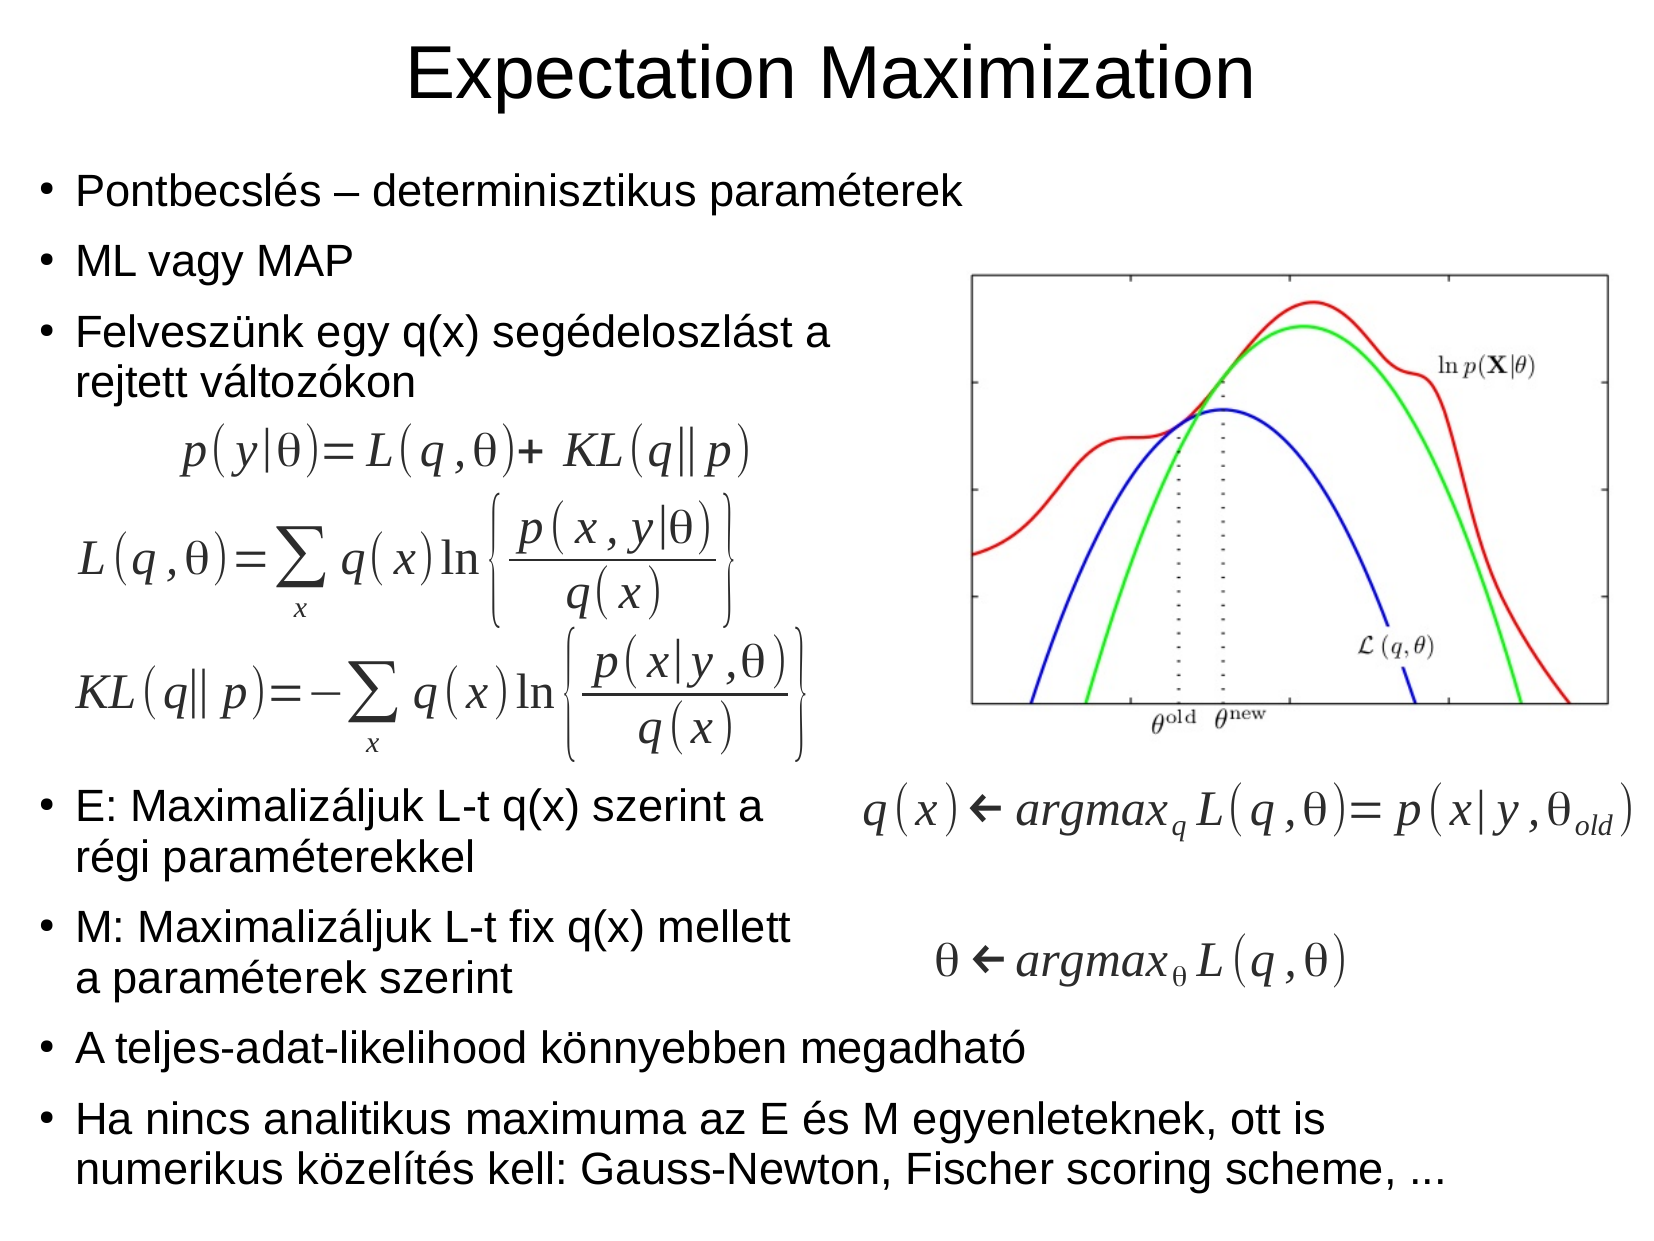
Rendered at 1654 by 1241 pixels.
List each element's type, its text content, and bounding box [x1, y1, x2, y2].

chart [160, 420, 766, 481]
title Expectation Maximization [86, 30, 1576, 116]
chart [921, 930, 1361, 991]
list Pontbecslés – determinisztikus paraméterek ML vagy MAP Felveszünk egy q(x) segédeloszlást a rejtett változókon E: Maximalizáljuk L-t q(x) szerint a régi paraméterekkel M: Maximalizáljuk L-t fix q(x) mellett a paraméterek szerint A teljes-adat-likelihood könnyebben megadható Ha nincs analitikus maximuma az E és M egyenleteknek, ott is numerikus közelítés kell: Gauss-Newton, Fischer scoring scheme, ... [26, 165, 1516, 1216]
chart [60, 490, 826, 766]
chart [849, 779, 1646, 844]
picture [945, 239, 1632, 751]
